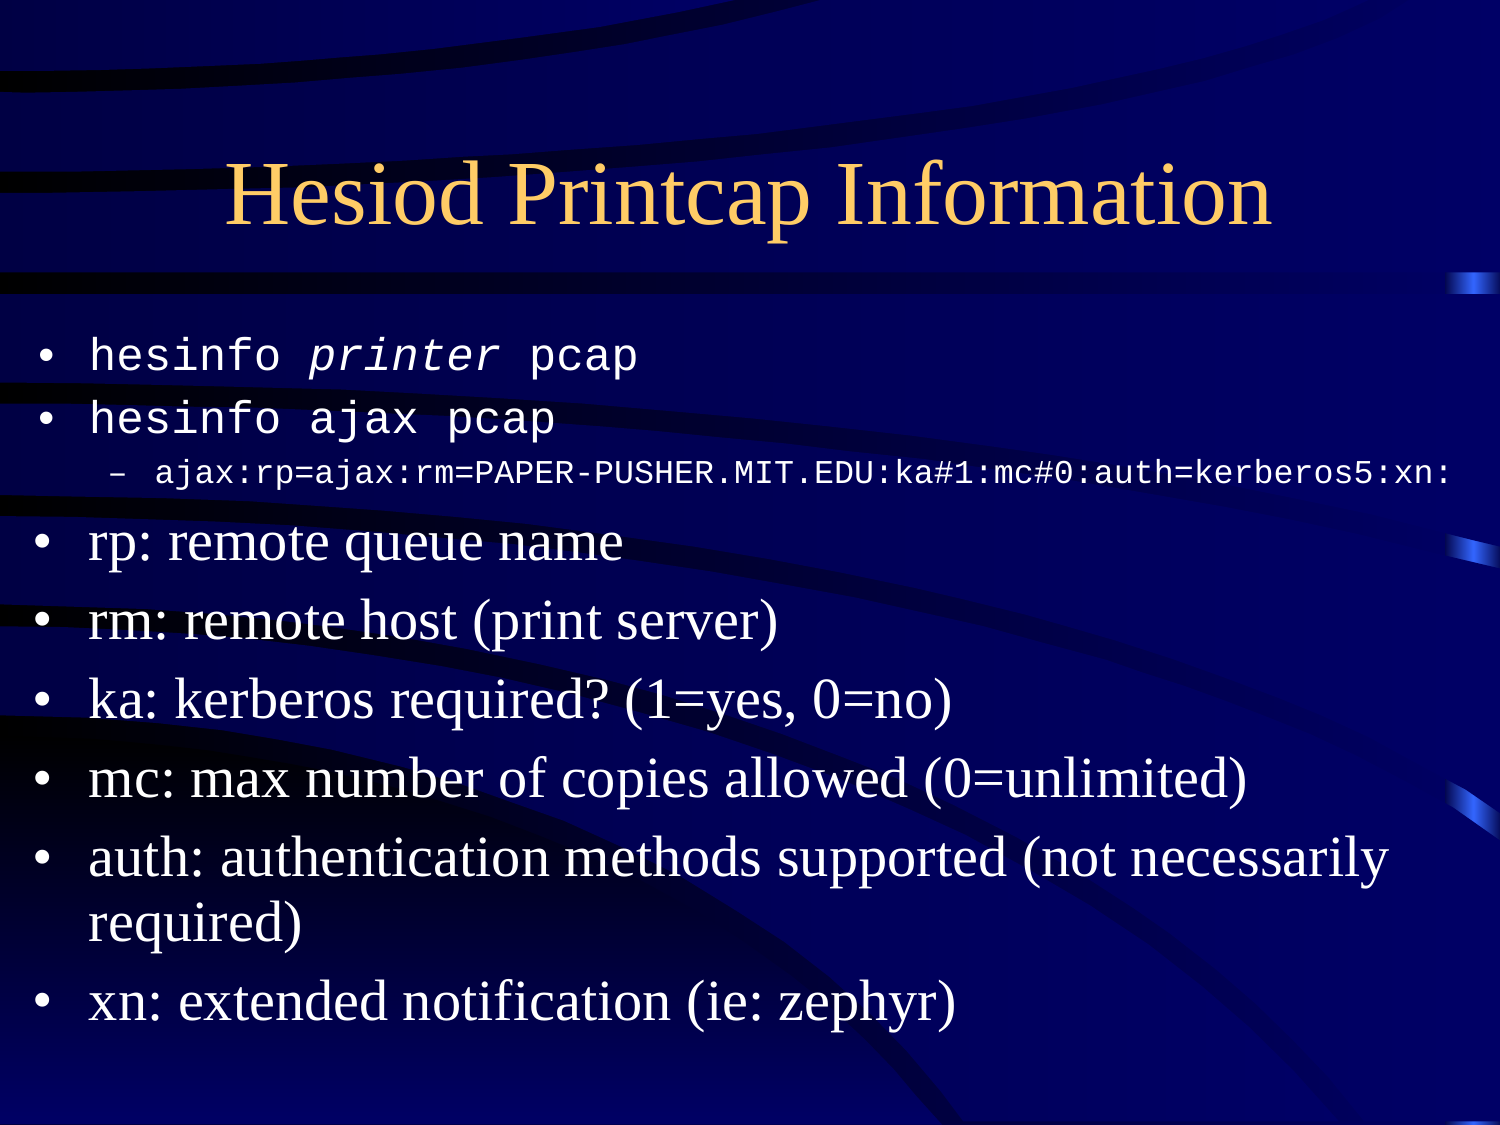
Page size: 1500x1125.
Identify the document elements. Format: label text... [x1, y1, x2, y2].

list hesinfo printer pcap hesinfo ajax pcap ajax:rp=ajax:rm=PAPER-PUSHER.MIT.EDU:ka#1:mc#0:auth=kerberos5:xn: rp: remote queue name rm: remote host (print server) ka: kerberos required? (1=yes, 0=no) mc: max number of copies allowed (0=unlimited) auth: authentication methods supported (not necessarily required) xn: extended notification (ie: zephyr) [17, 324, 1482, 1088]
title Hesiod Printcap Information [112, 99, 1388, 288]
